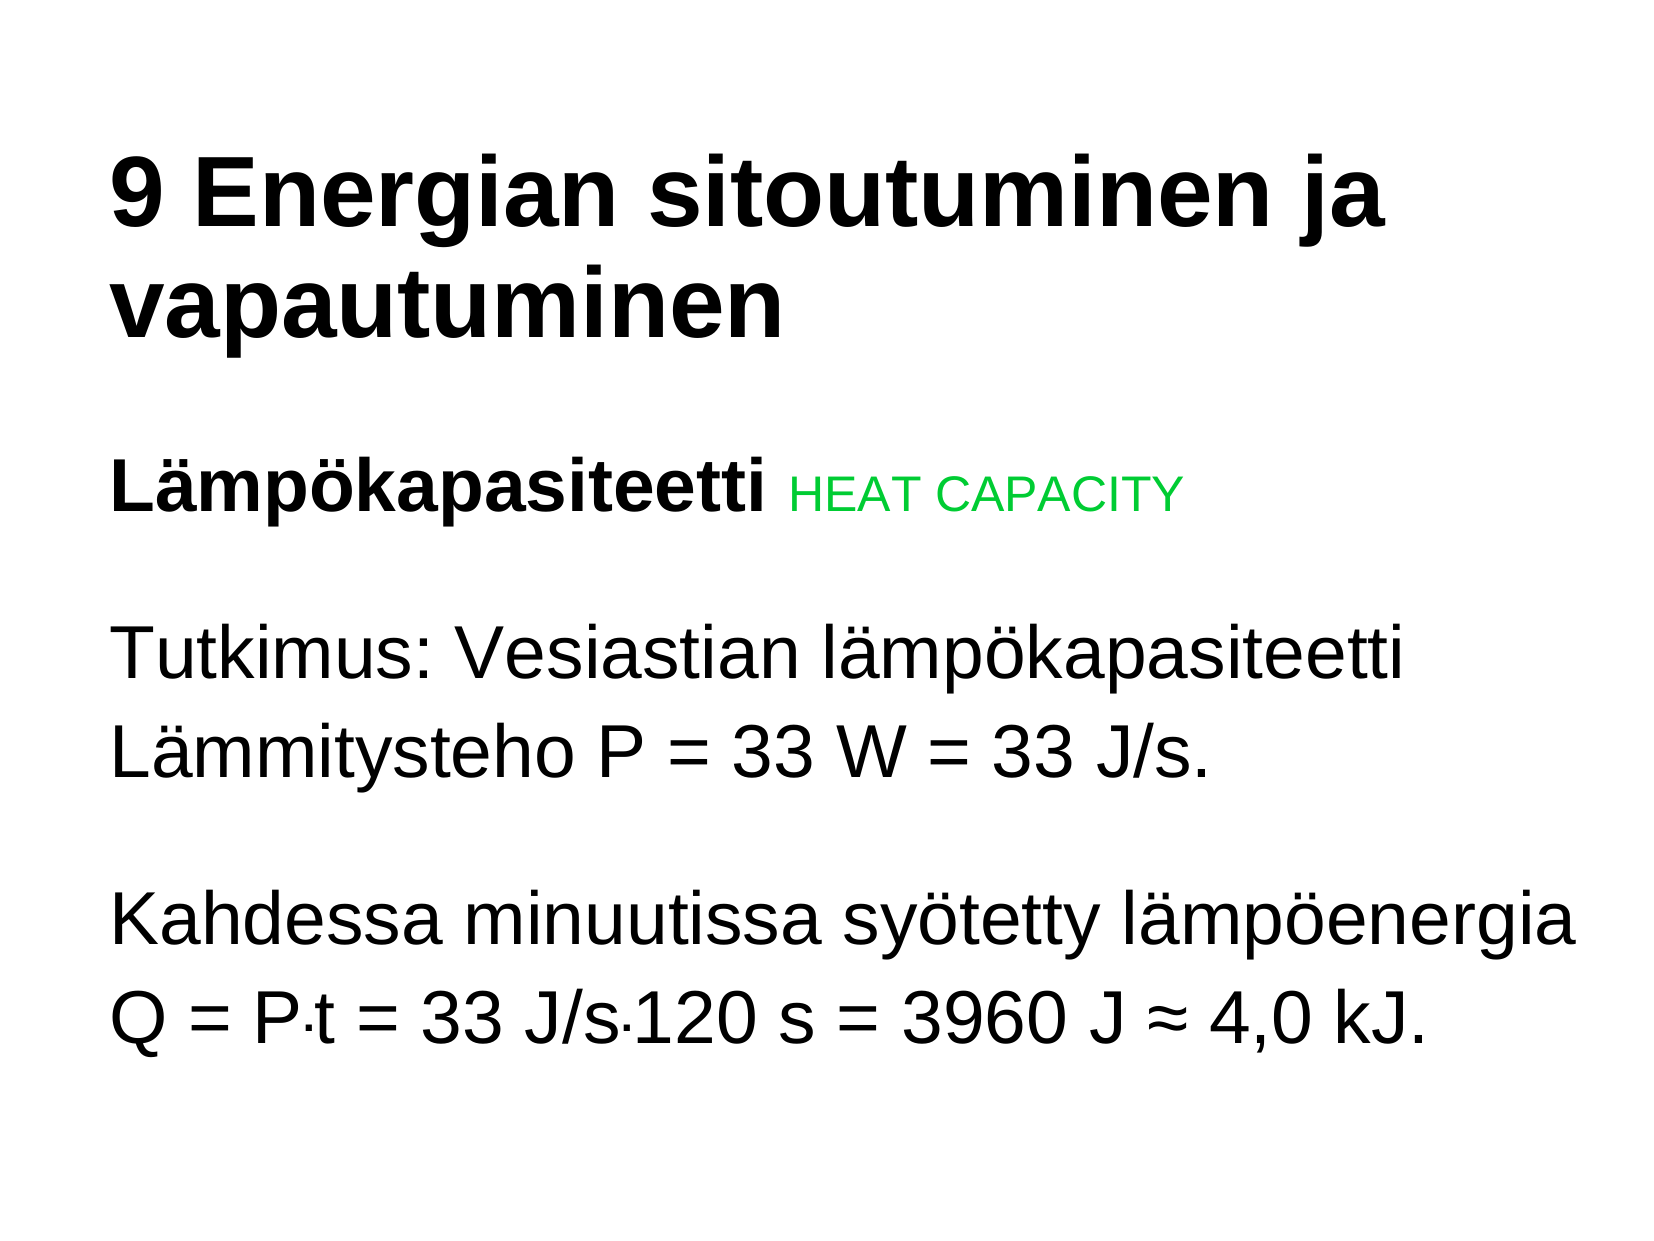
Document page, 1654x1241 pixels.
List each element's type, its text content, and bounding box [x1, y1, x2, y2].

text_box 9 Energian sitoutuminen ja vapautuminen Lämpökapasiteetti HEAT CAPACITY Tutkimus: Vesiastian lämpökapasiteetti Lämmitysteho P = 33 W = 33 J/s. Kahdessa minuutissa syötetty lämpöenergia Q = P.t = 33 J/s.120 s = 3960 J ≈ 4,0 kJ. [94, 129, 1593, 1063]
